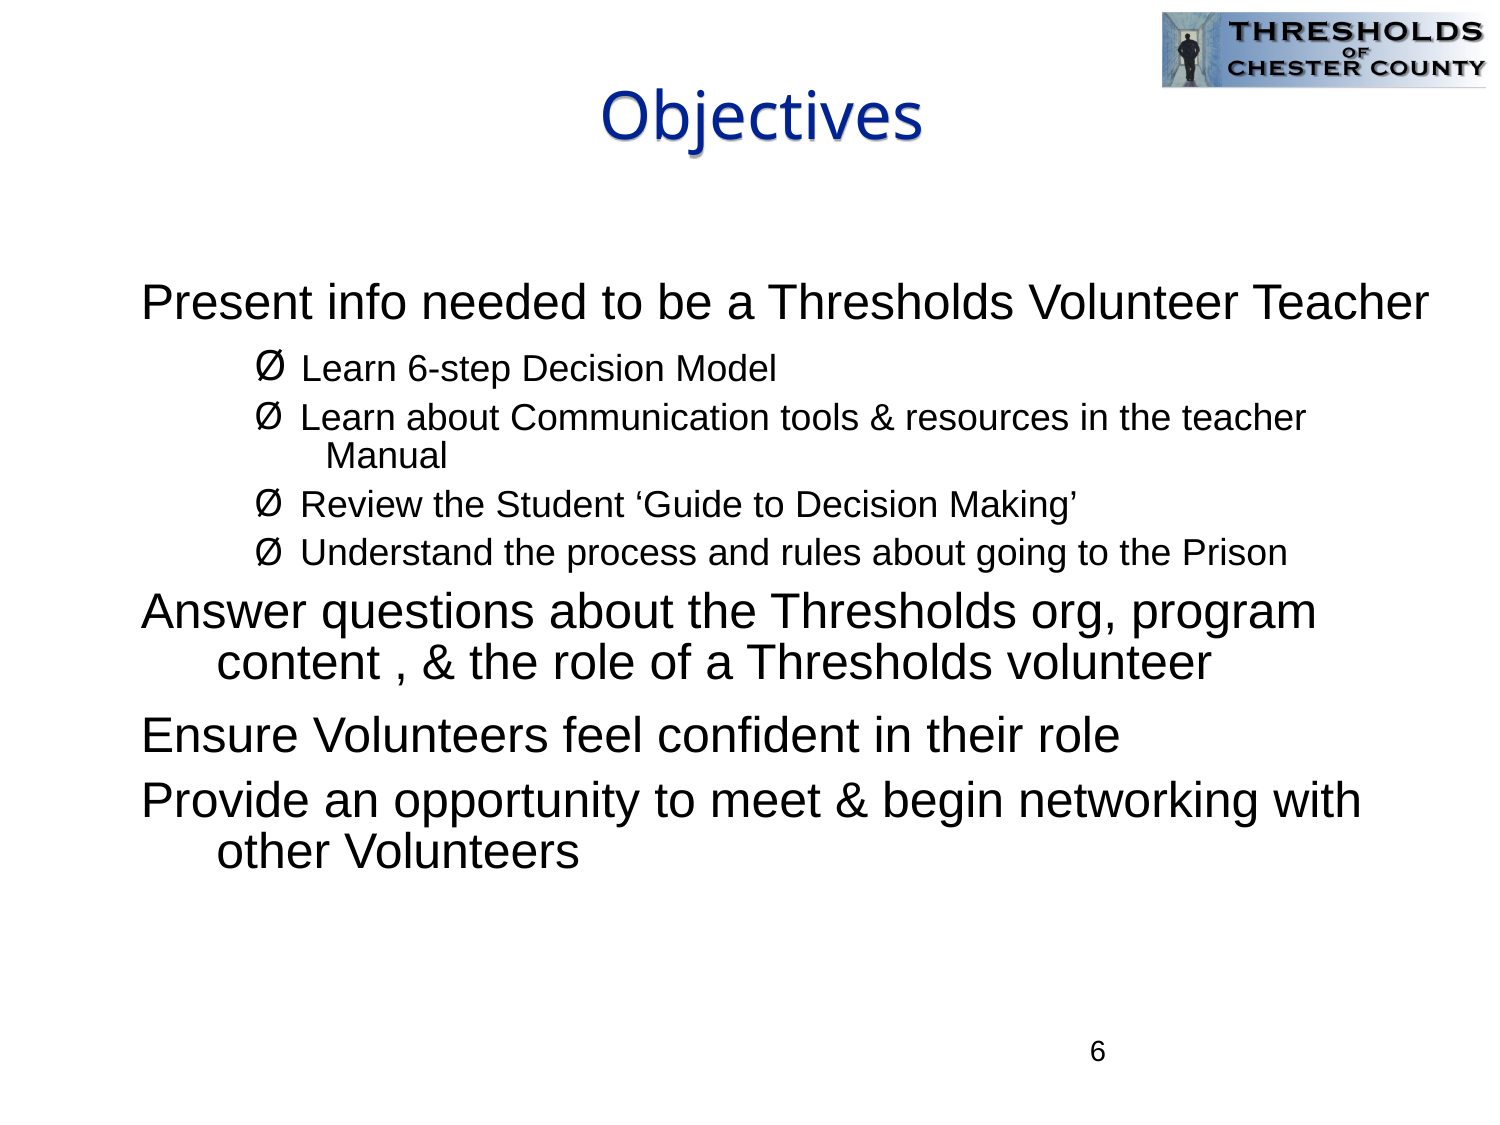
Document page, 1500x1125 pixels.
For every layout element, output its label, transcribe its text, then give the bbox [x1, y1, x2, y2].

text_box Present info needed to be a Thresholds Volunteer Teacher Learn 6-step Decision Model Learn about Communication tools & resources in the teacher Manual Review the Student ‘Guide to Decision Making’ Understand the process and rules about going to the Prison Answer questions about the Thresholds org, program content , & the role of a Thresholds volunteer Ensure Volunteers feel confident in their role Provide an opportunity to meet & begin networking with other Volunteers [50, 249, 1451, 858]
title Objectives [212, 62, 1313, 163]
text_box 6 [1074, 1025, 1388, 1101]
